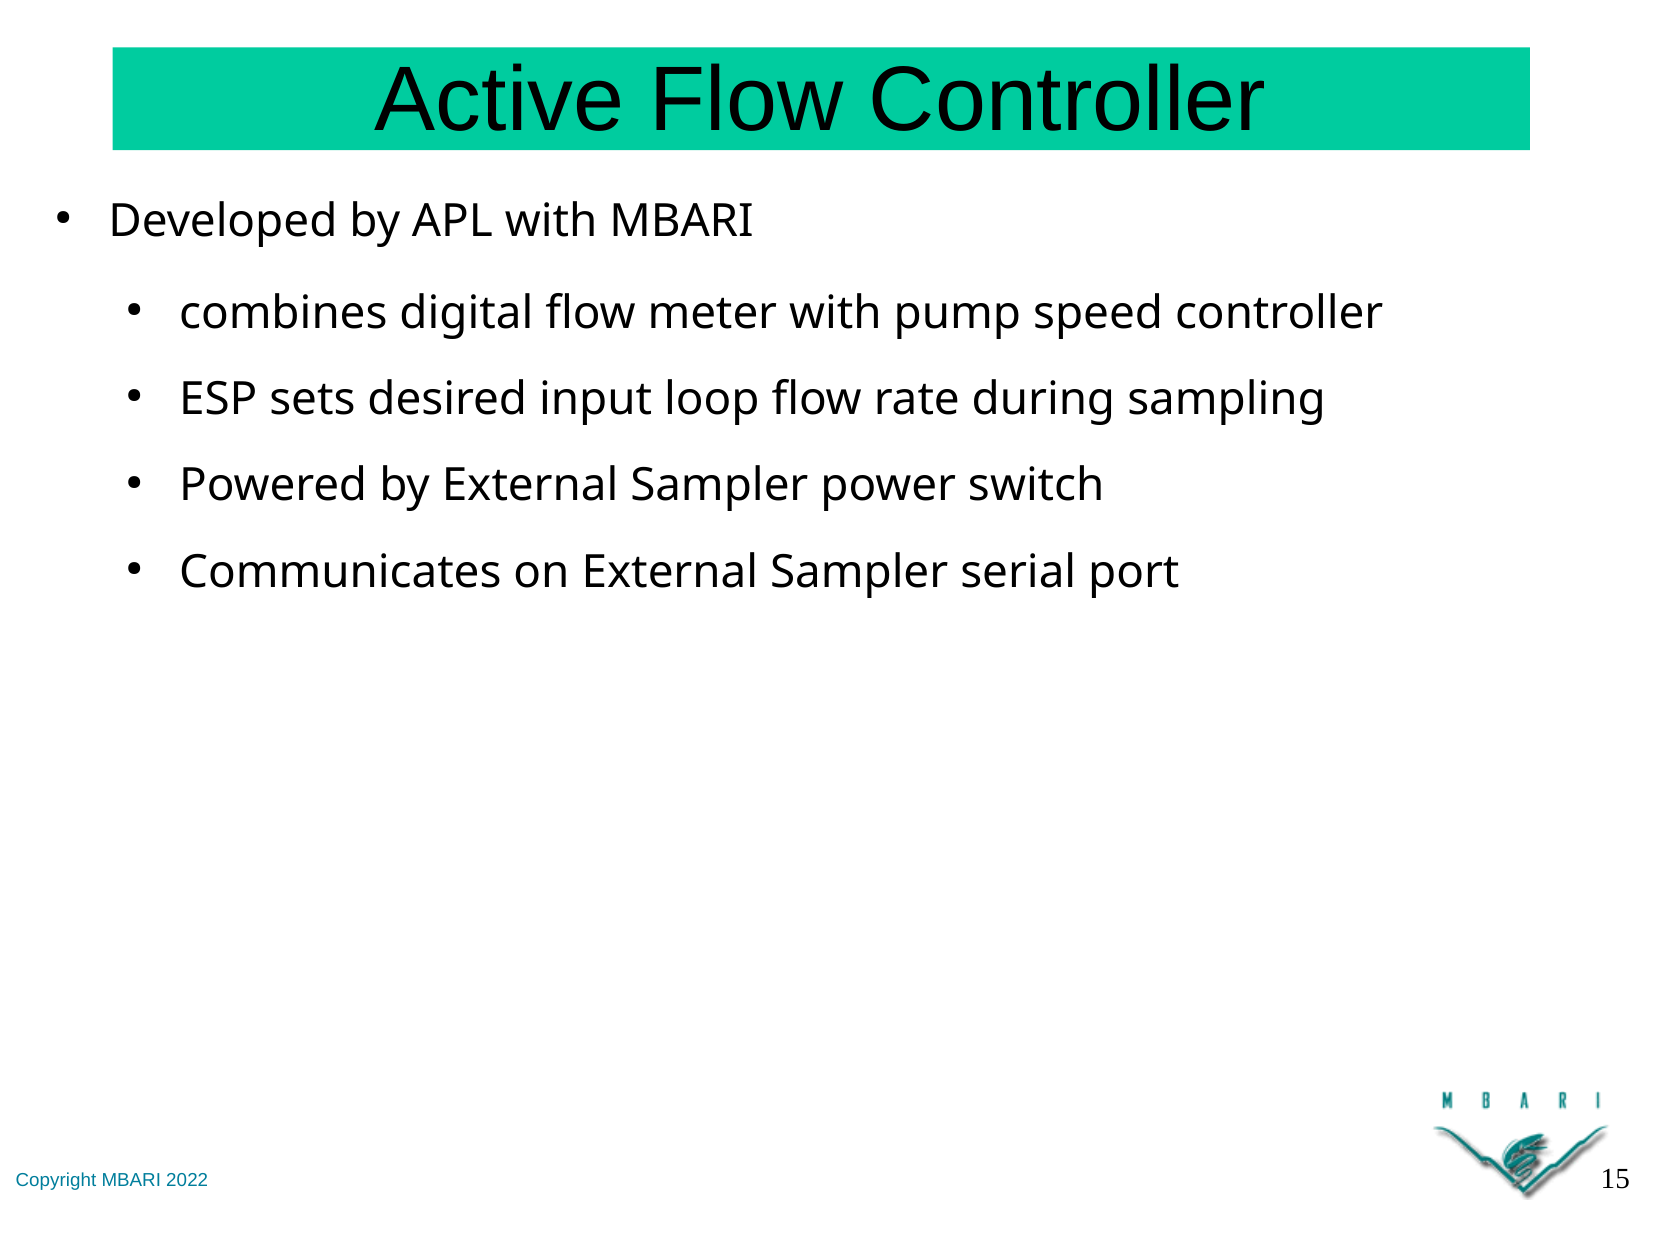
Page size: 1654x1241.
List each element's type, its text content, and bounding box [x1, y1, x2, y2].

title Active Flow Controller [112, 47, 1530, 151]
list Developed by APL with MBARI combines digital flow meter with pump speed controller ESP sets desired input loop flow rate during sampling Powered by External Sampler power switch Communicates on External Sampler serial port [37, 187, 1613, 1156]
picture [1426, 1156, 1613, 1200]
